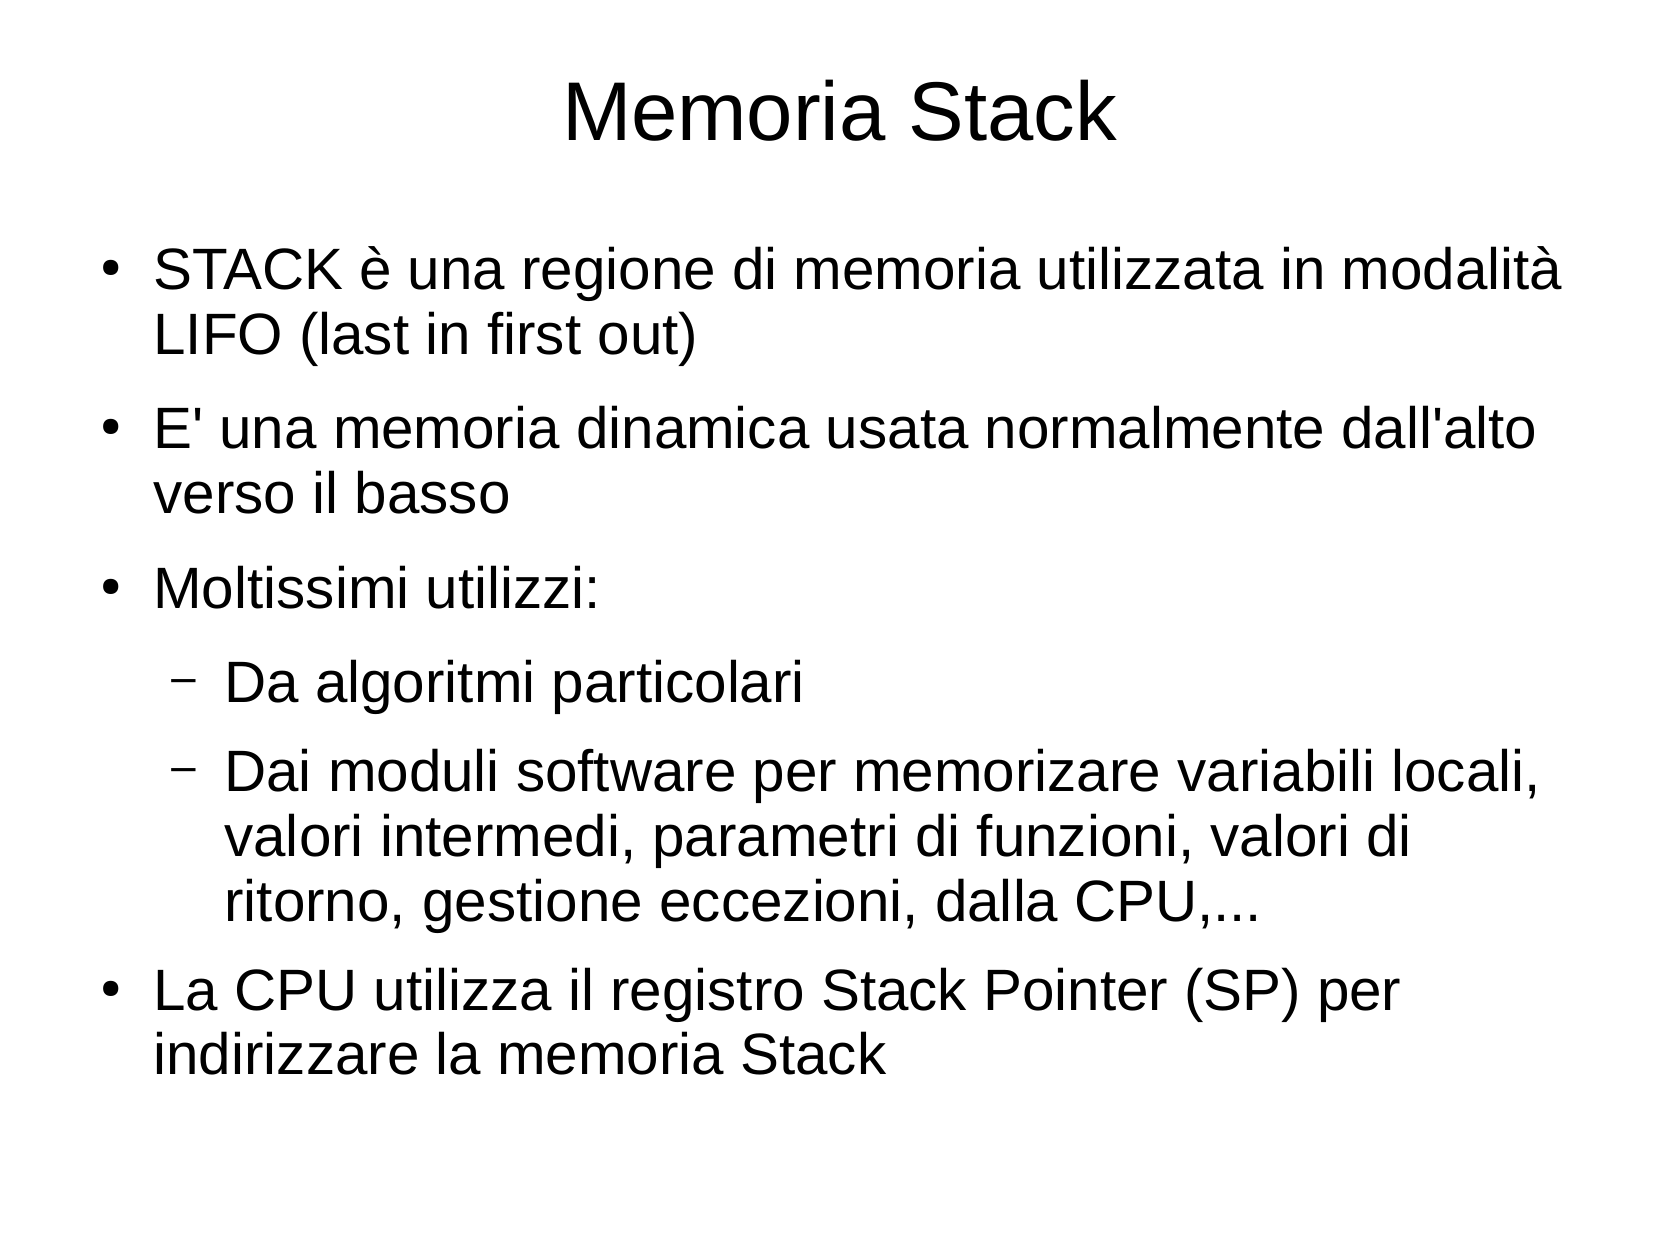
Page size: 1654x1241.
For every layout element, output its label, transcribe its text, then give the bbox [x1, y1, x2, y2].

title Memoria Stack [30, 8, 1621, 216]
list STACK è una regione di memoria utilizzata in modalità LIFO (last in first out) E' una memoria dinamica usata normalmente dall'alto verso il basso Moltissimi utilizzi: Da algoritmi particolari Dai moduli software per memorizare variabili locali, valori intermedi, parametri di funzioni, valori di ritorno, gestione eccezioni, dalla CPU,... La CPU utilizza il registro Stack Pointer (SP) per indirizzare la memoria Stack [82, 236, 1606, 1241]
